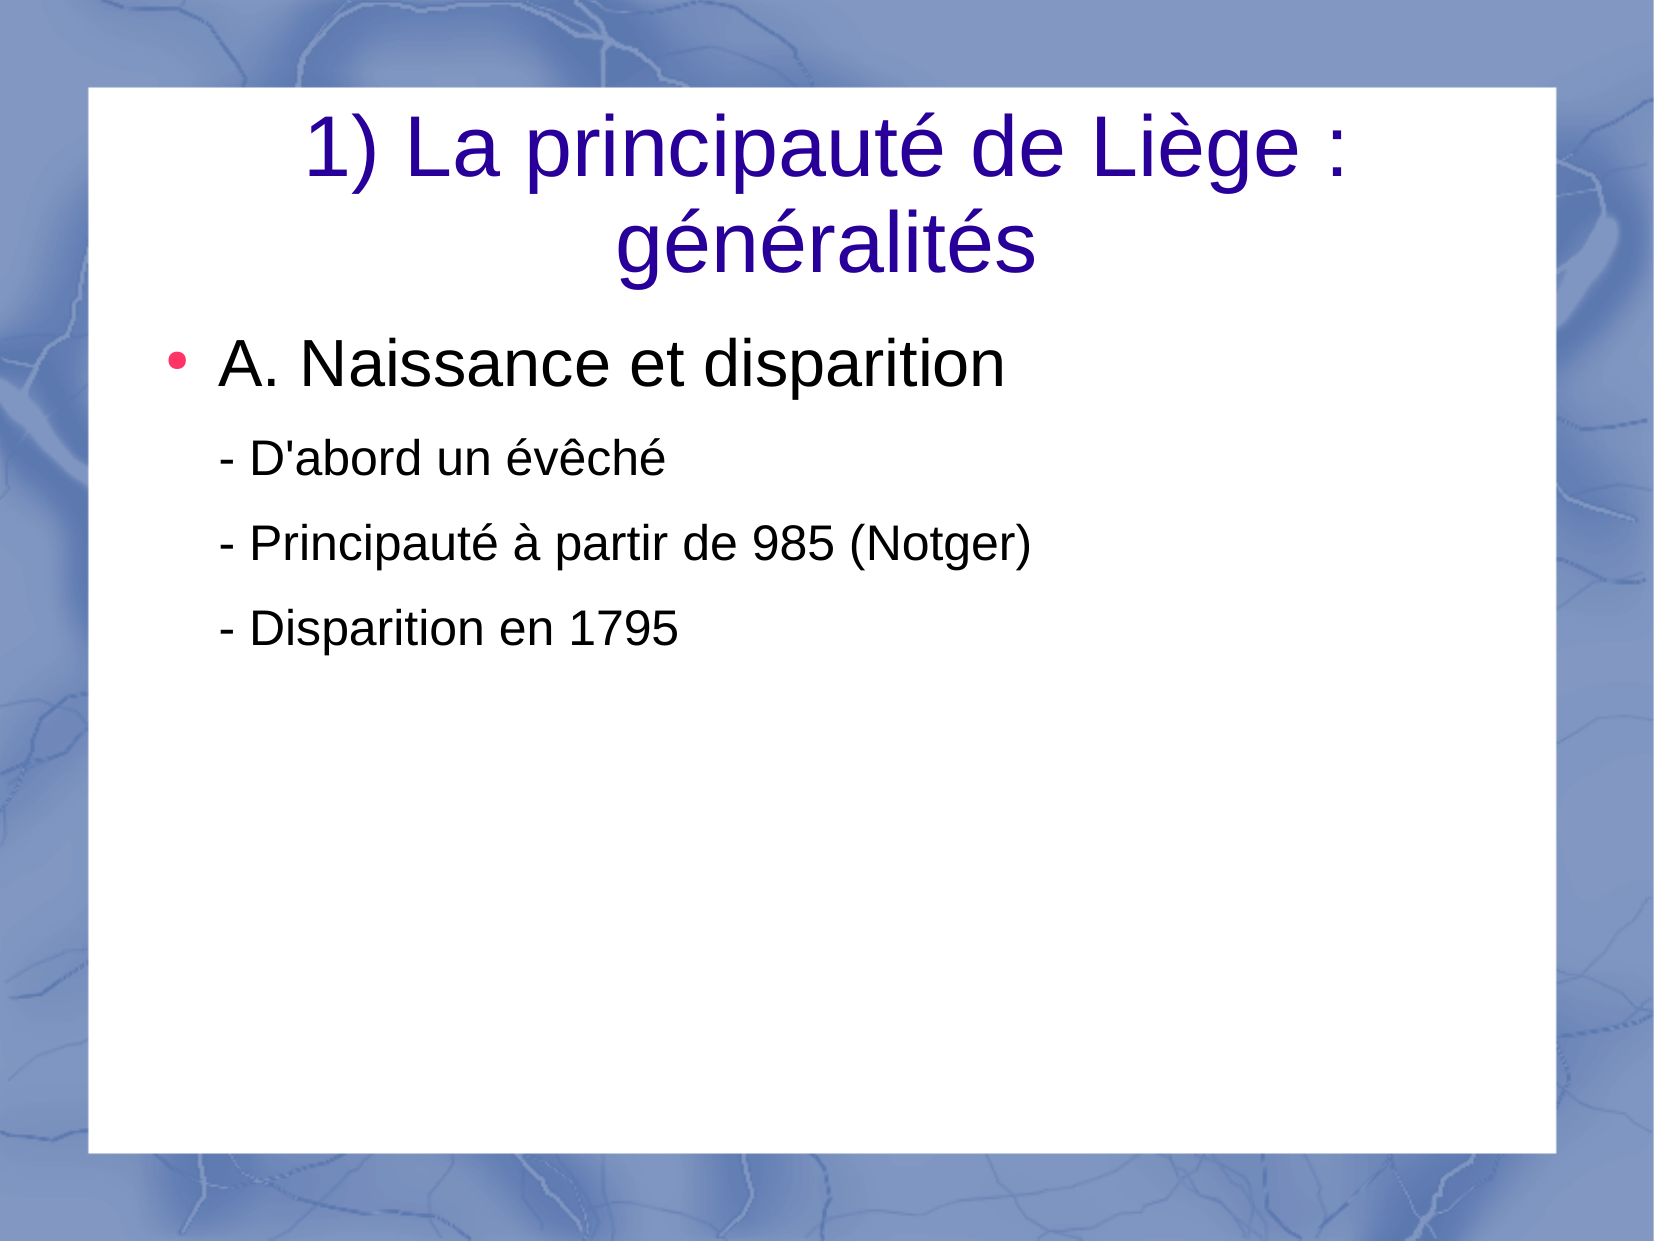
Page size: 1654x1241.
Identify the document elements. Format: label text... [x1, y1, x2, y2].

list A. Naissance et disparition - D'abord un évêché - Principauté à partir de 985 (Notger) - Disparition en 1795 [147, 325, 1506, 1045]
picture [0, 0, 1654, 1241]
title 1) La principauté de Liège : généralités [118, 90, 1536, 298]
